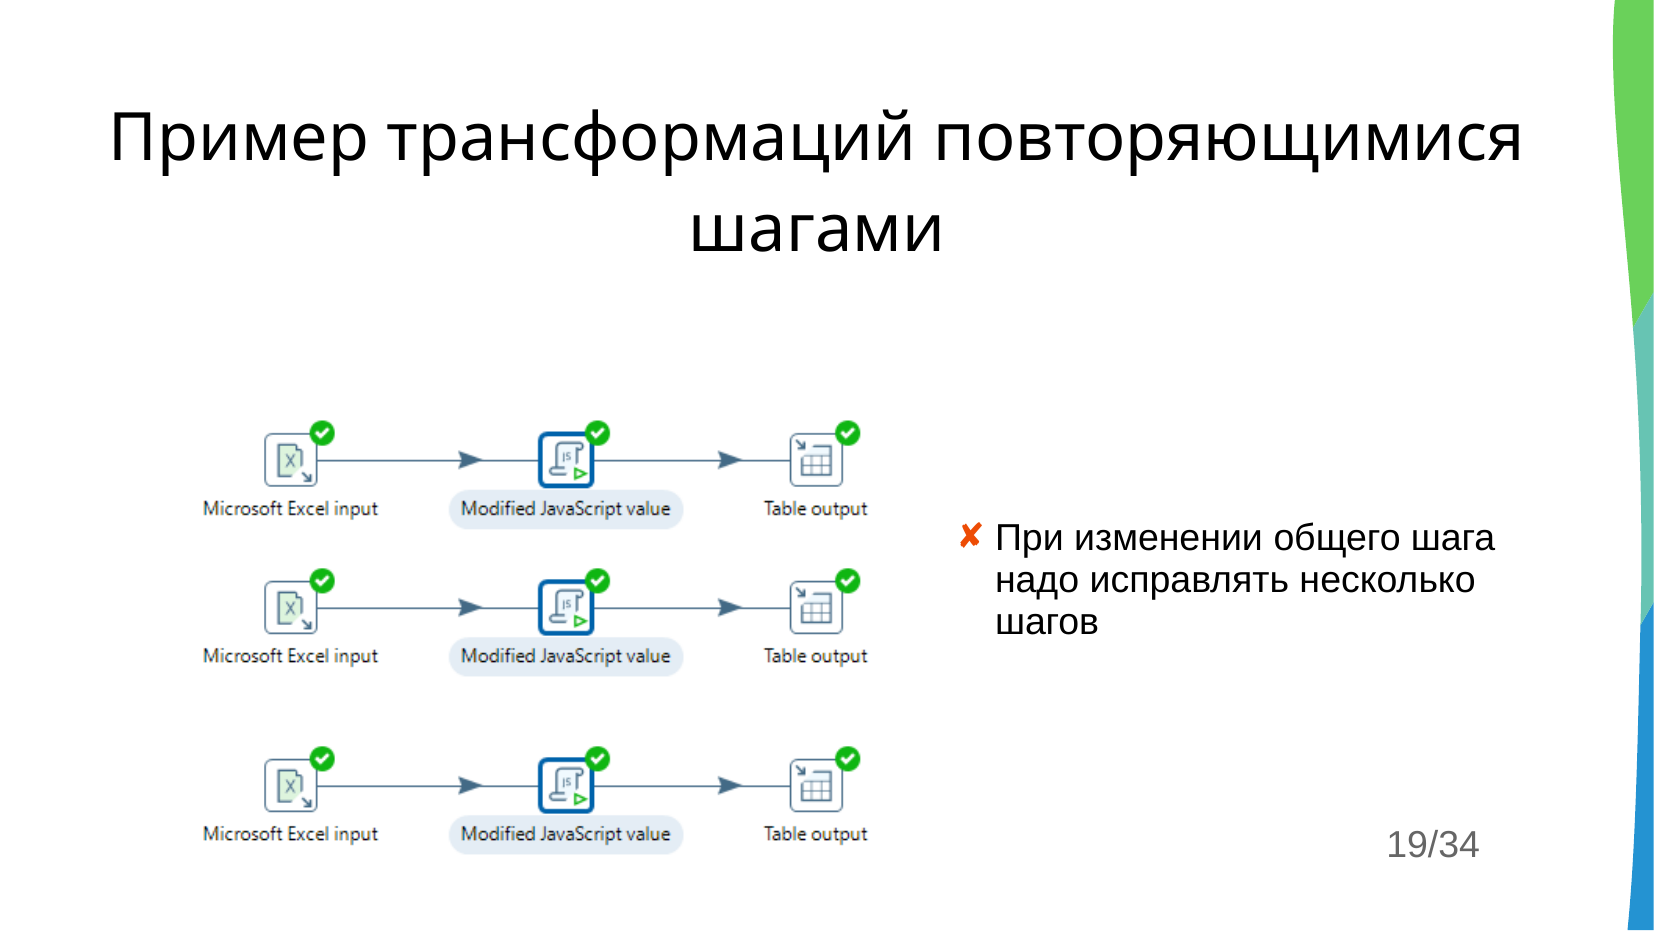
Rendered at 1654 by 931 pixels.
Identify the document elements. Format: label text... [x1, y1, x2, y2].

title Пример трансформаций повторяющимися шагами [104, 55, 1530, 305]
text_box При изменении общего шага надо исправлять несколько шагов [944, 508, 1625, 650]
picture [177, 383, 898, 886]
text_box <номер>/34 [1380, 815, 1616, 873]
